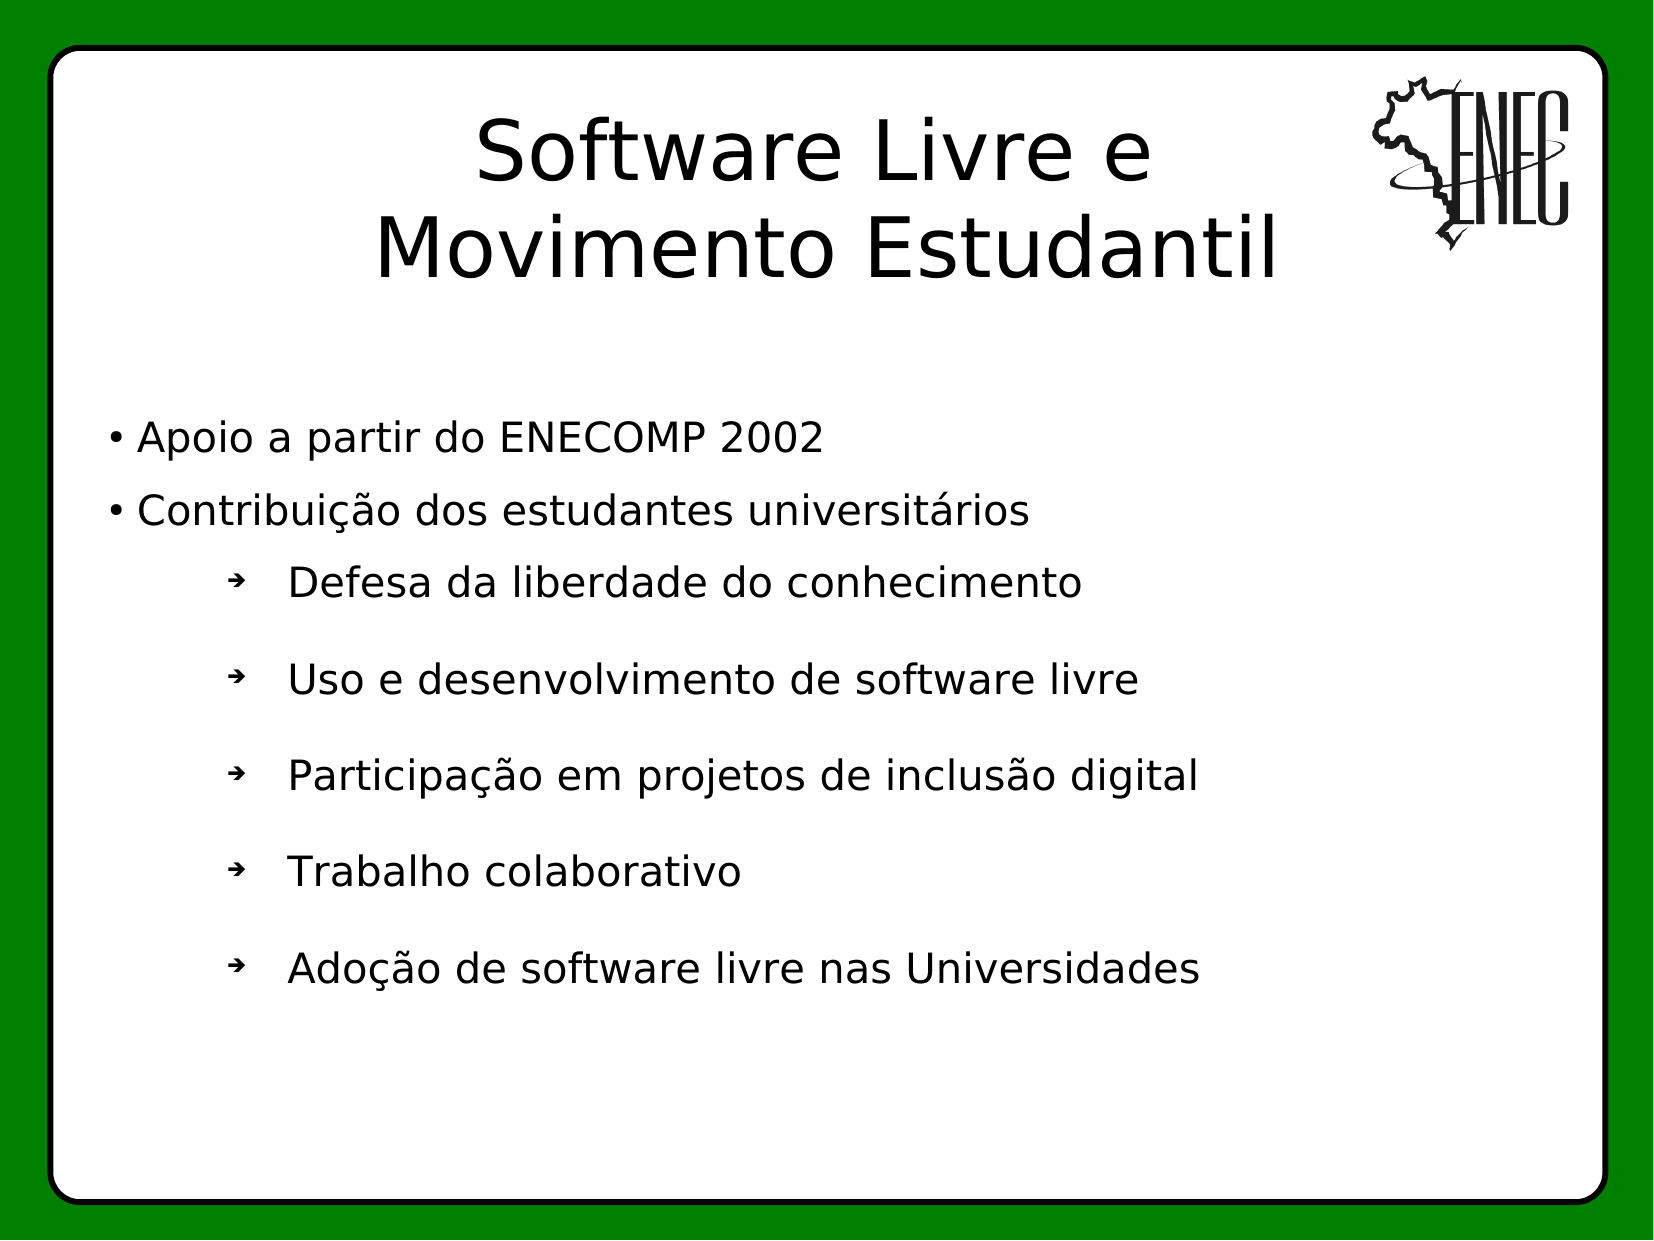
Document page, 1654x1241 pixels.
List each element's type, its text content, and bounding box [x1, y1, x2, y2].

list Apoio a partir do ENECOMP 2002 Contribuição dos estudantes universitários Defesa da liberdade do conhecimento Uso e desenvolvimento de software livre Participação em projetos de inclusão digital Trabalho colaborativo Adoção de software livre nas Universidades [108, 389, 1521, 1171]
picture [1367, 71, 1574, 273]
title Software Livre e Movimento Estudantil [121, 97, 1534, 305]
